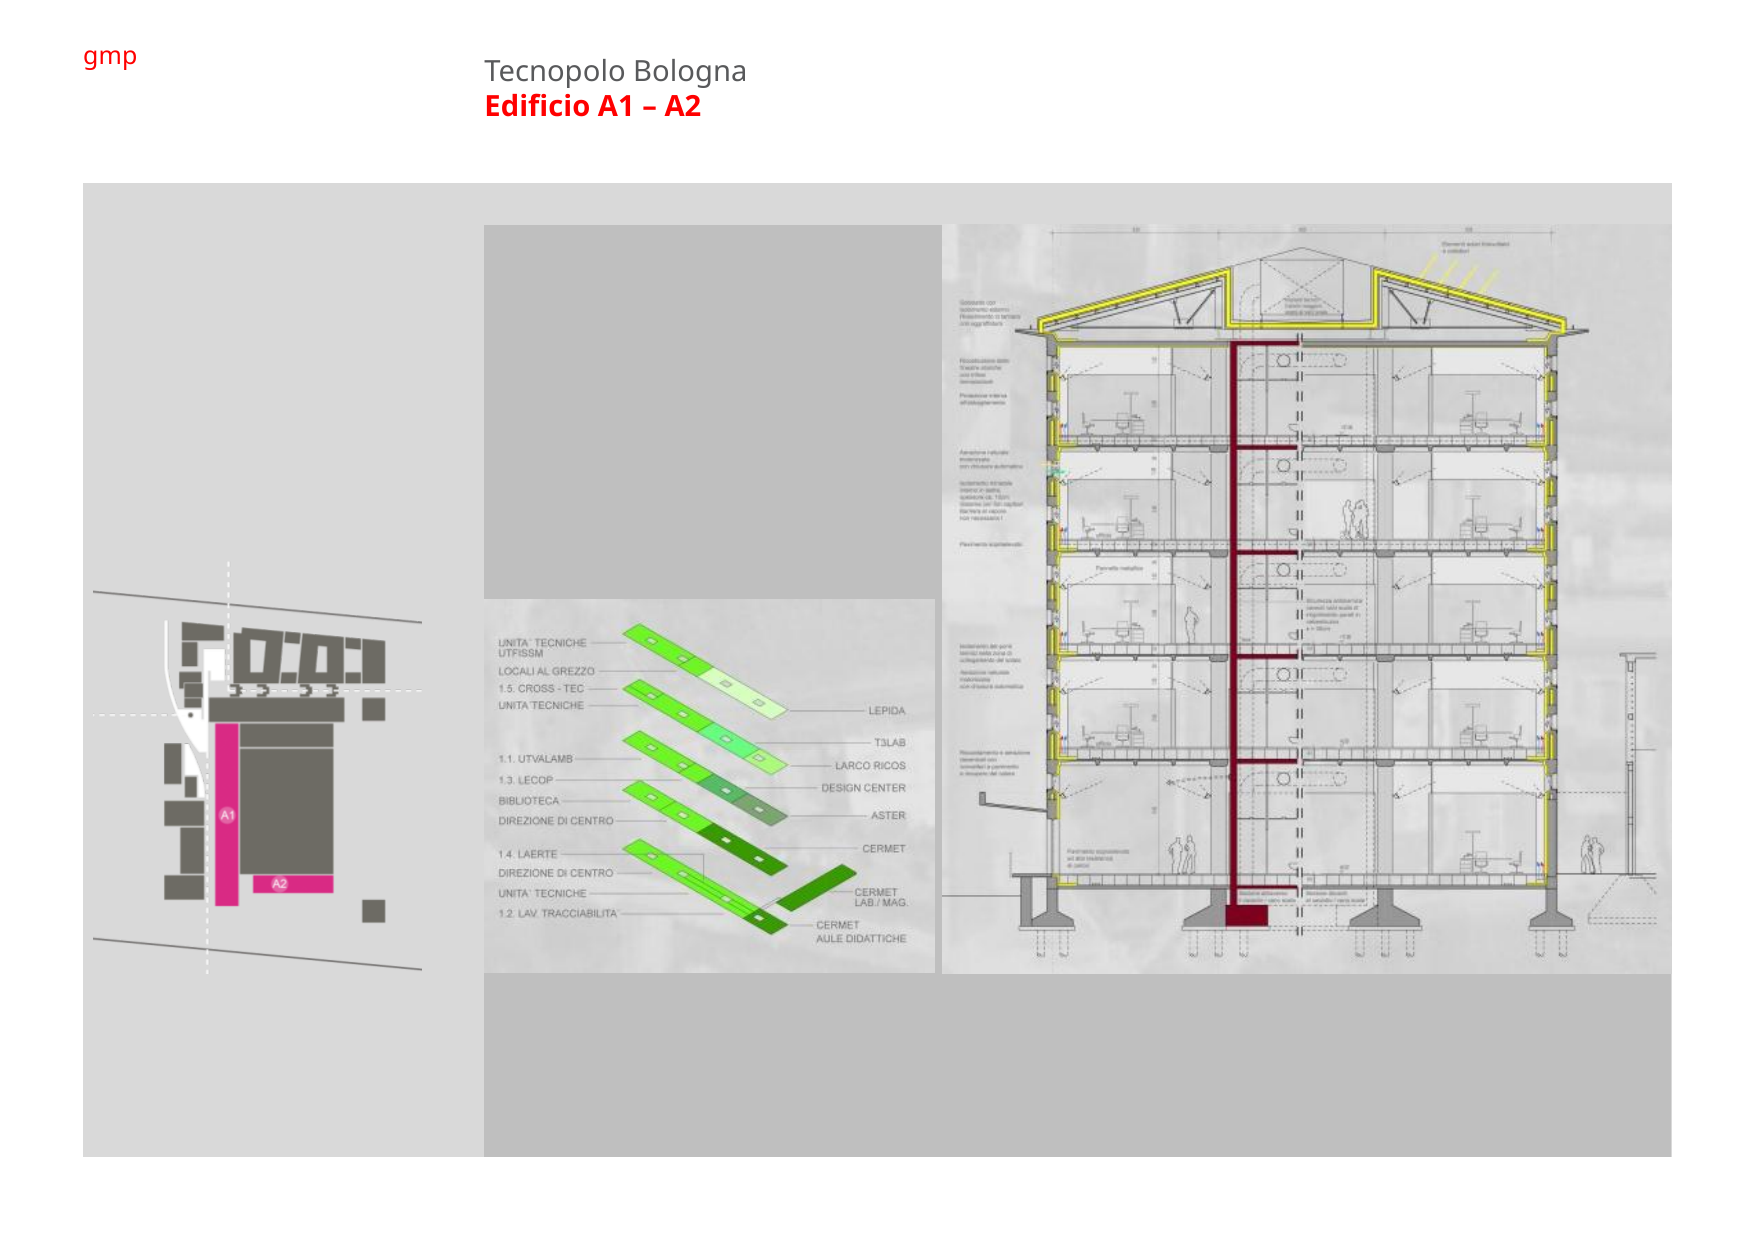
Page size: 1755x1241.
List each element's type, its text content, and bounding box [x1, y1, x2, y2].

text_box [83, 183, 1672, 1157]
picture [484, 599, 935, 973]
picture [93, 547, 422, 974]
list Edificio A1 – A2 [484, 98, 1625, 150]
picture [942, 225, 1672, 974]
